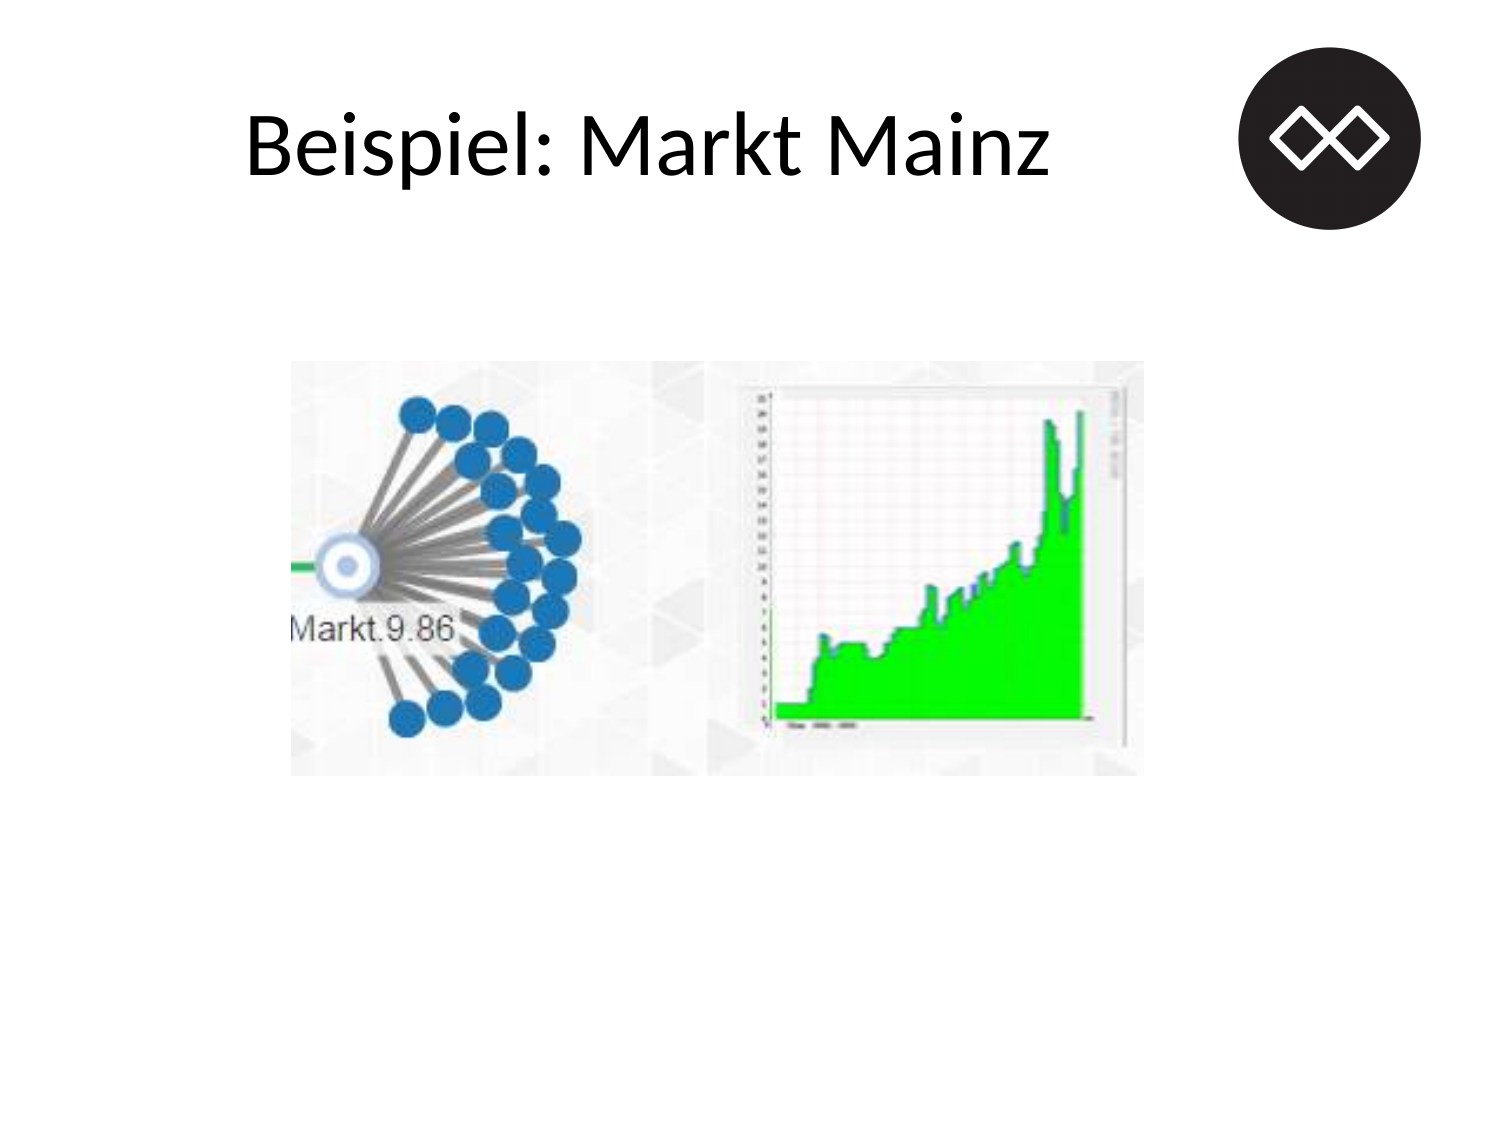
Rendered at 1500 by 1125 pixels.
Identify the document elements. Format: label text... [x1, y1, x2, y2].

title Beispiel: Markt Mainz [75, 45, 1223, 233]
picture [291, 361, 1144, 776]
